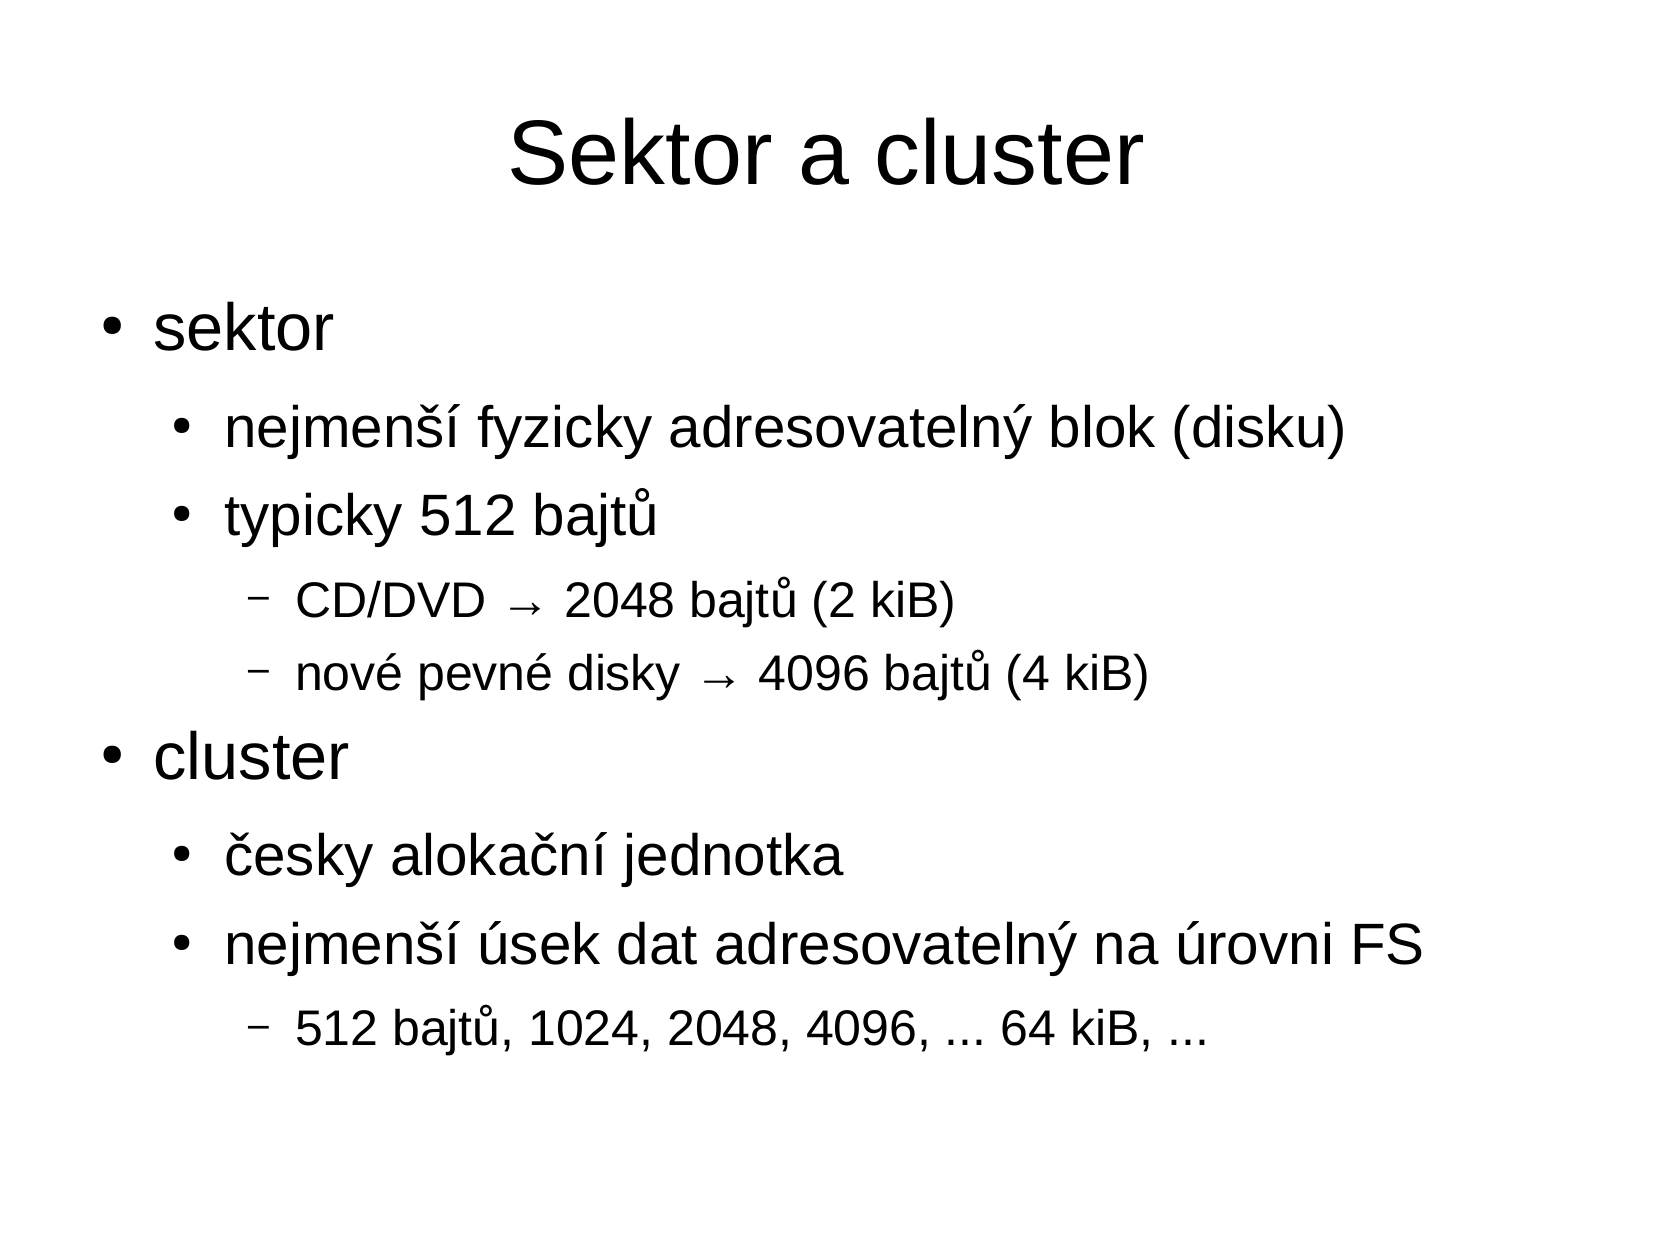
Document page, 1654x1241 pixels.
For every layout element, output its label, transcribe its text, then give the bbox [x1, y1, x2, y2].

title Sektor a cluster [82, 56, 1571, 250]
list sektor nejmenší fyzicky adresovatelný blok (disku) typicky 512 bajtů CD/DVD → 2048 bajtů (2 kiB) nové pevné disky → 4096 bajtů (4 kiB) cluster česky alokační jednotka nejmenší úsek dat adresovatelný na úrovni FS 512 bajtů, 1024, 2048, 4096, ... 64 kiB, ... [82, 290, 1571, 1094]
